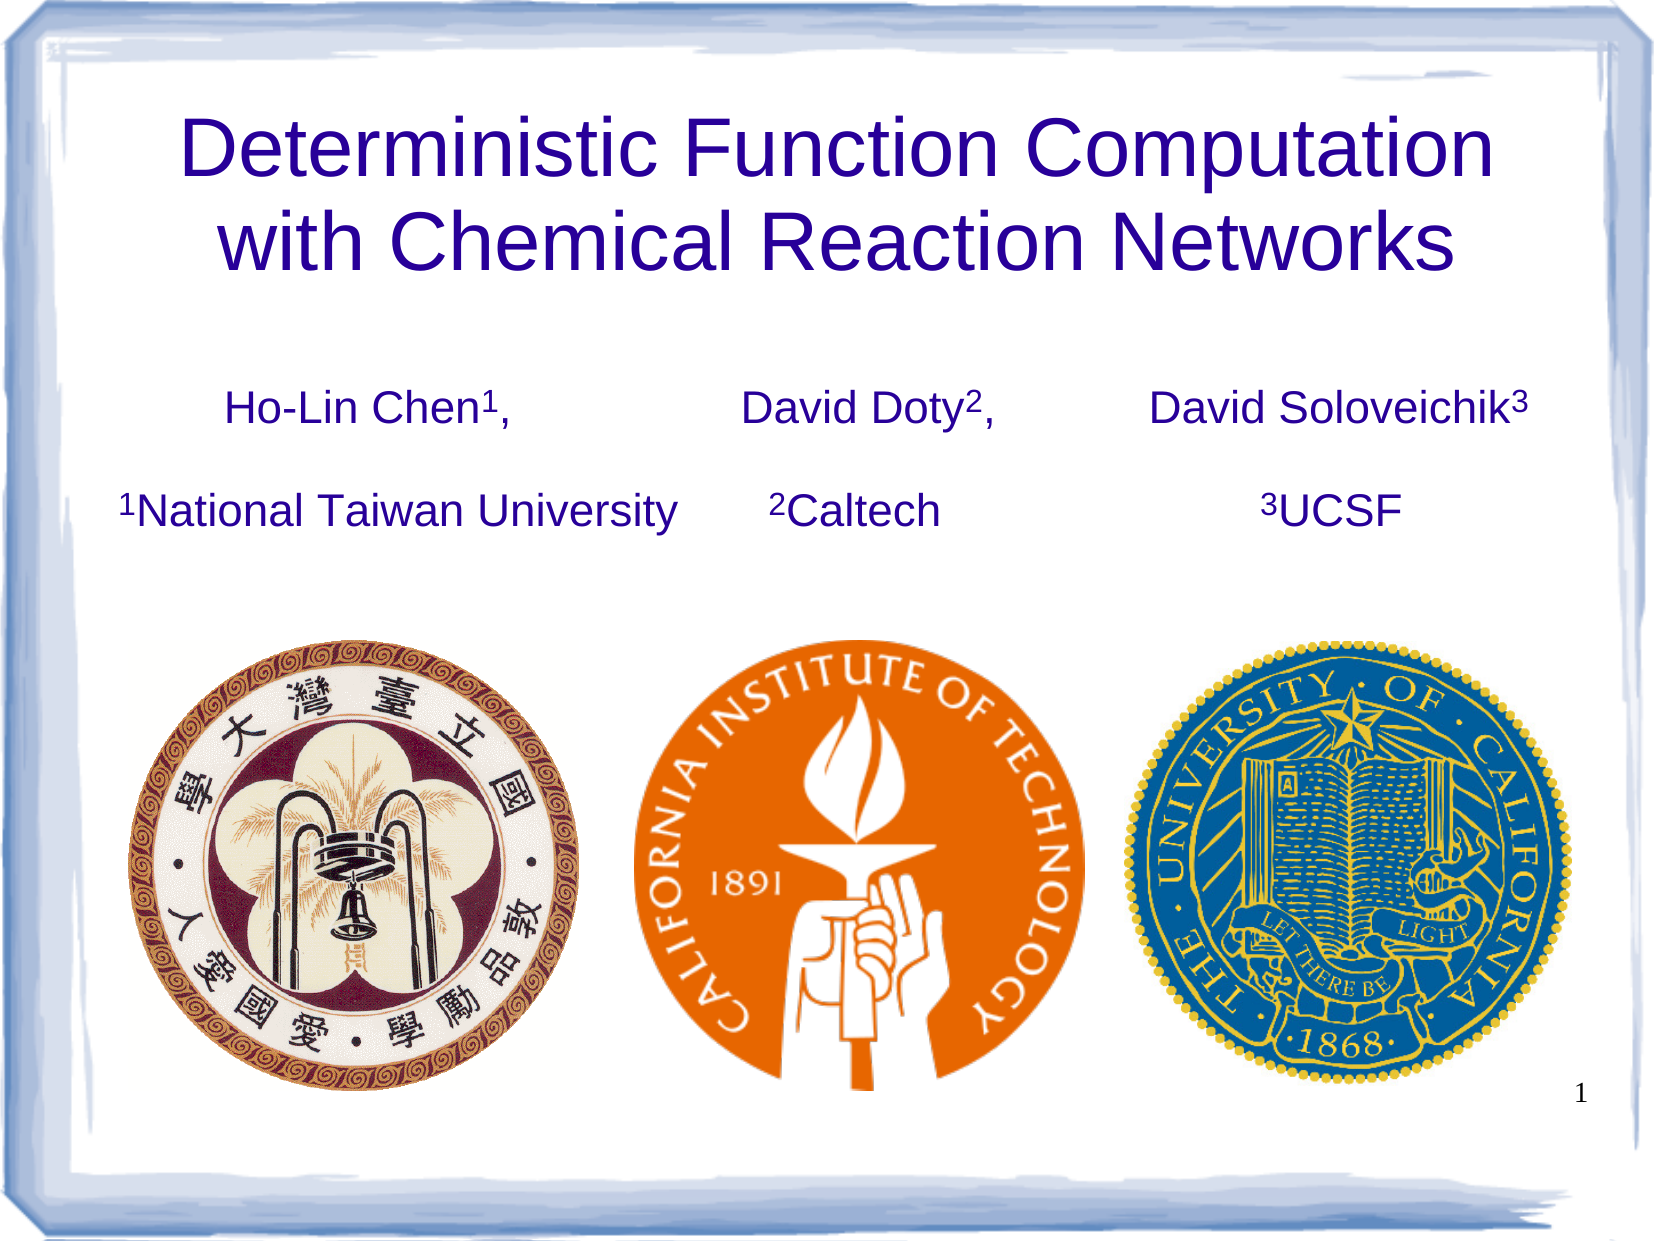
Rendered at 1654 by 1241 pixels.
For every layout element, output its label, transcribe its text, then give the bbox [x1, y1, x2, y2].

title Deterministic Function Computation with Chemical Reaction Networks [128, 98, 1547, 291]
text_box Ho-Lin Chen1, David Doty2, David Soloveichik3 1National Taiwan University 2Caltech 3UCSF [76, 337, 1613, 581]
picture [0, 0, 1654, 1241]
